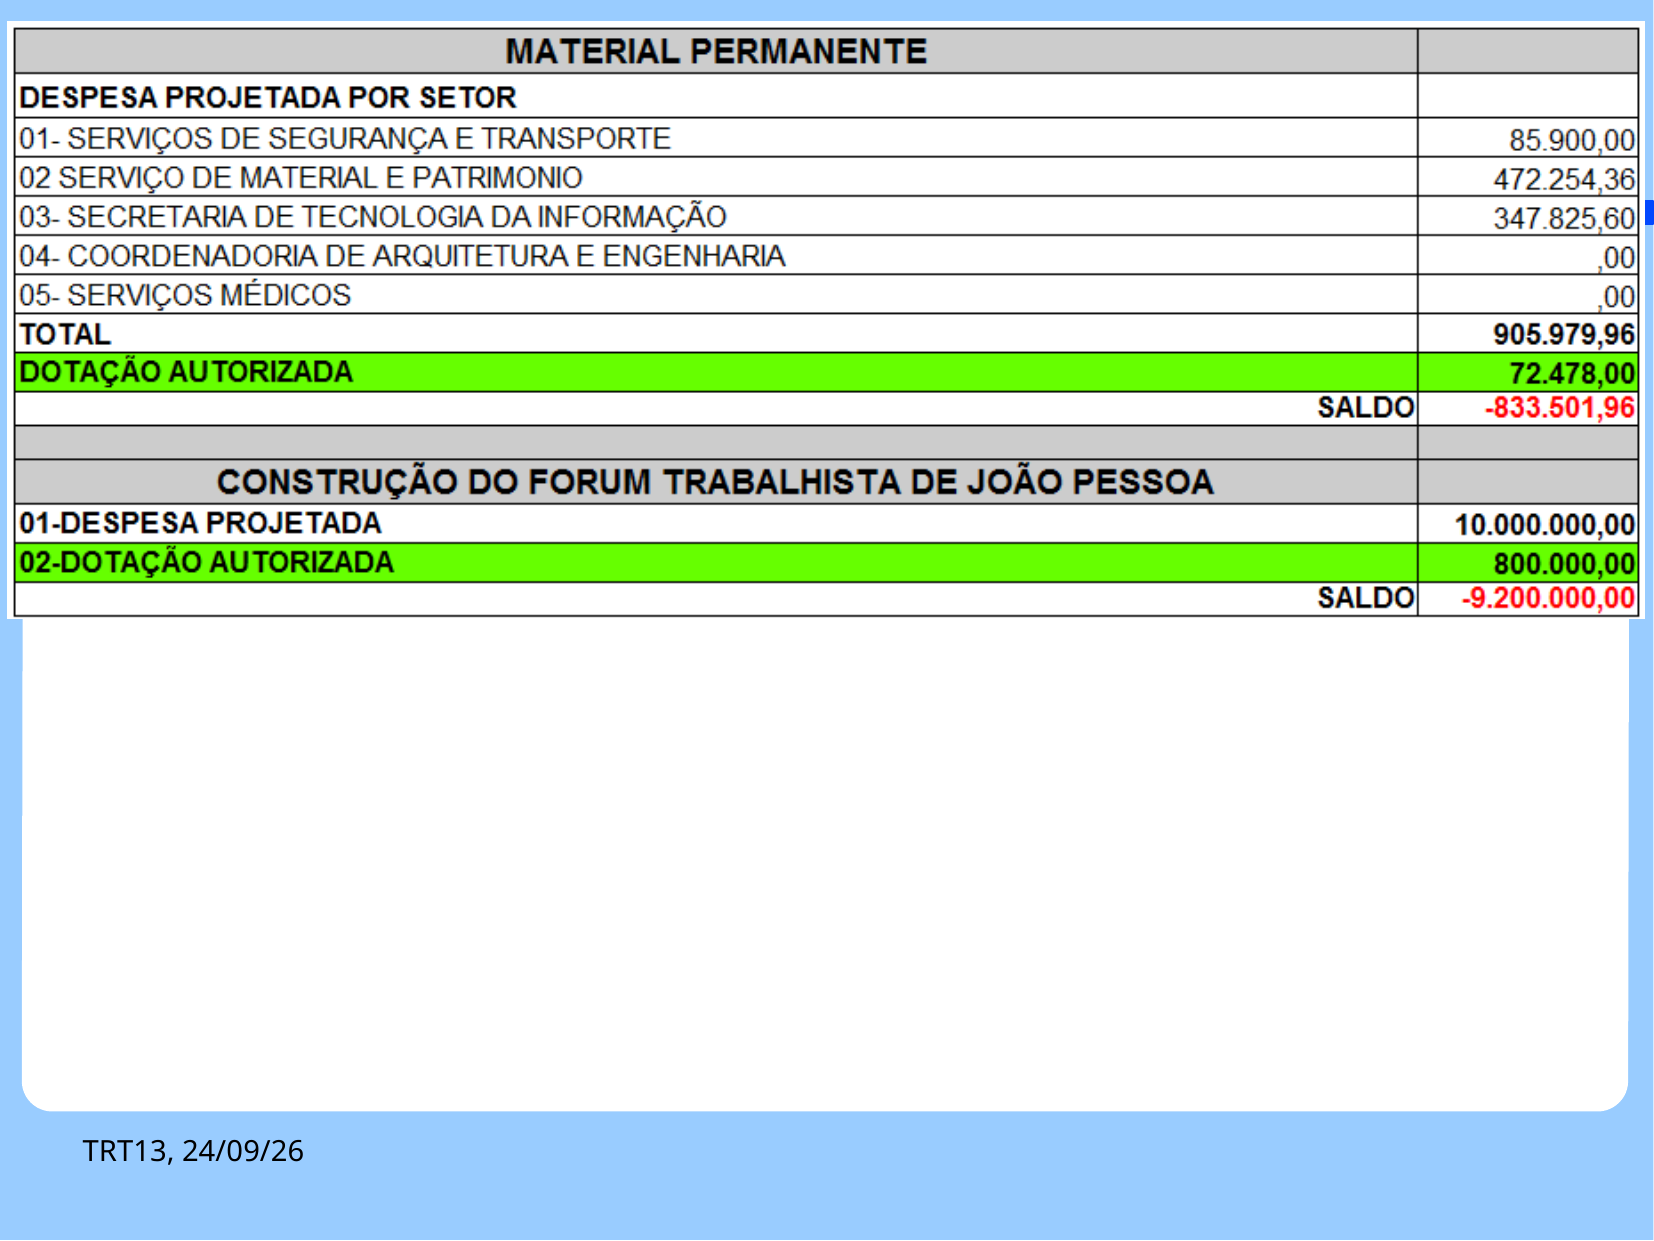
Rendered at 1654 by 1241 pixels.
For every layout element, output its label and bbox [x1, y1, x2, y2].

picture [7, 21, 1645, 619]
